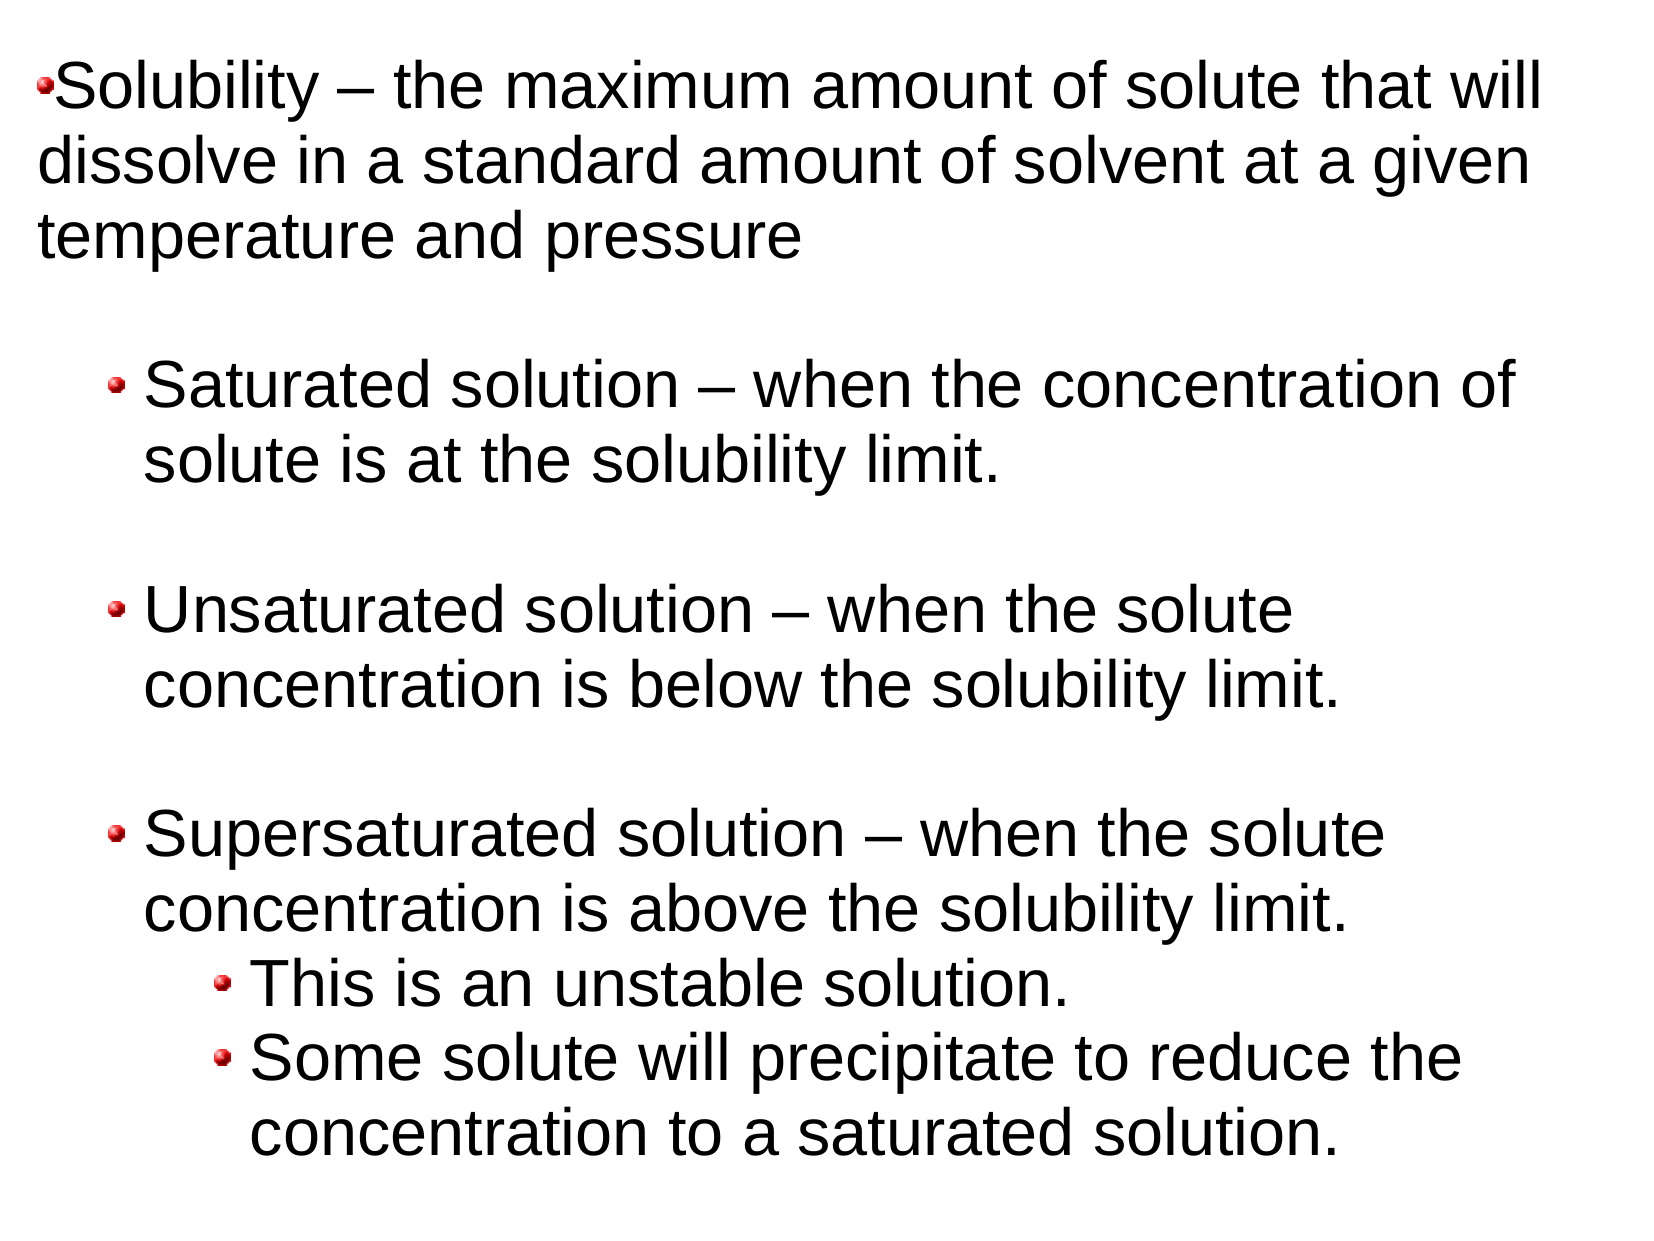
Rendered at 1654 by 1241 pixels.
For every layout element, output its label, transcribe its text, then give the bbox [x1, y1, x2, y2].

subtitle Solubility – the maximum amount of solute that will dissolve in a standard amount of solvent at a given temperature and pressure Saturated solution – when the concentration of solute is at the solubility limit. Unsaturated solution – when the solute concentration is below the solubility limit. Supersaturated solution – when the solute concentration is above the solubility limit. This is an unstable solution. Some solute will precipitate to reduce the concentration to a saturated solution. [37, 18, 1613, 1201]
